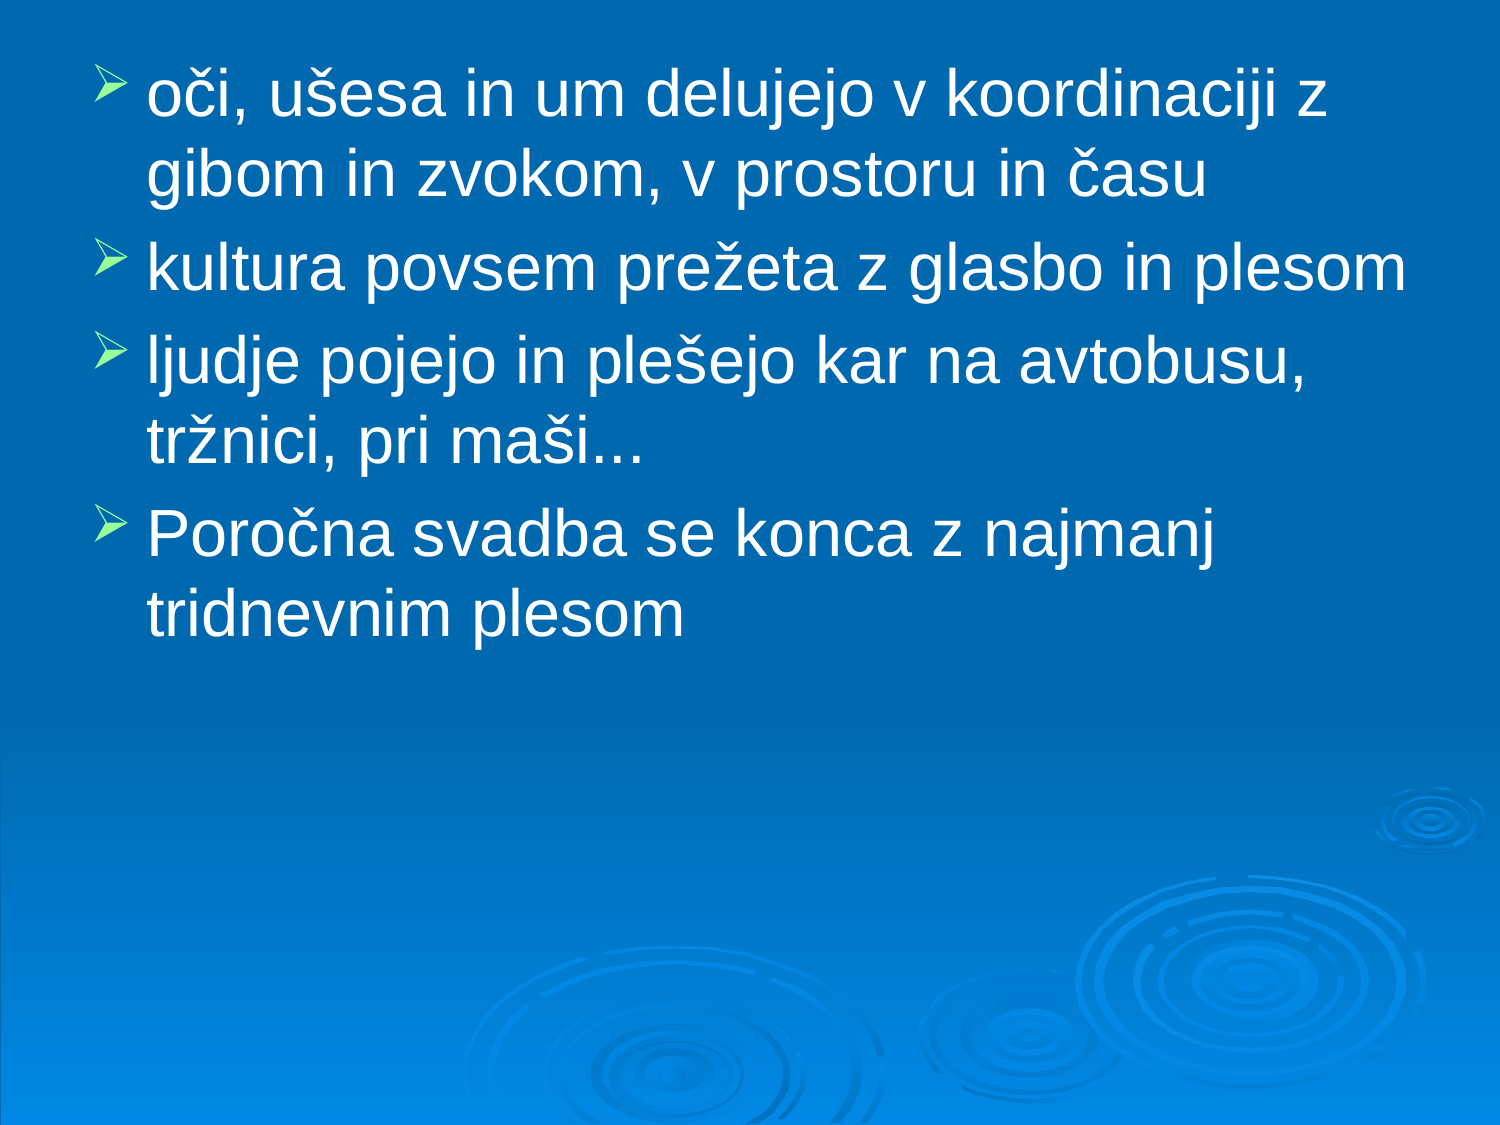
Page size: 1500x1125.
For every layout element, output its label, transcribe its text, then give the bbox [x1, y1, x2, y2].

list oči, ušesa in um delujejo v koordinaciji z gibom in zvokom, v prostoru in času kultura povsem prežeta z glasbo in plesom ljudje pojejo in plešejo kar na avtobusu, tržnici, pri maši... Poročna svadba se konca z najmanj tridnevnim plesom [75, 42, 1425, 1005]
